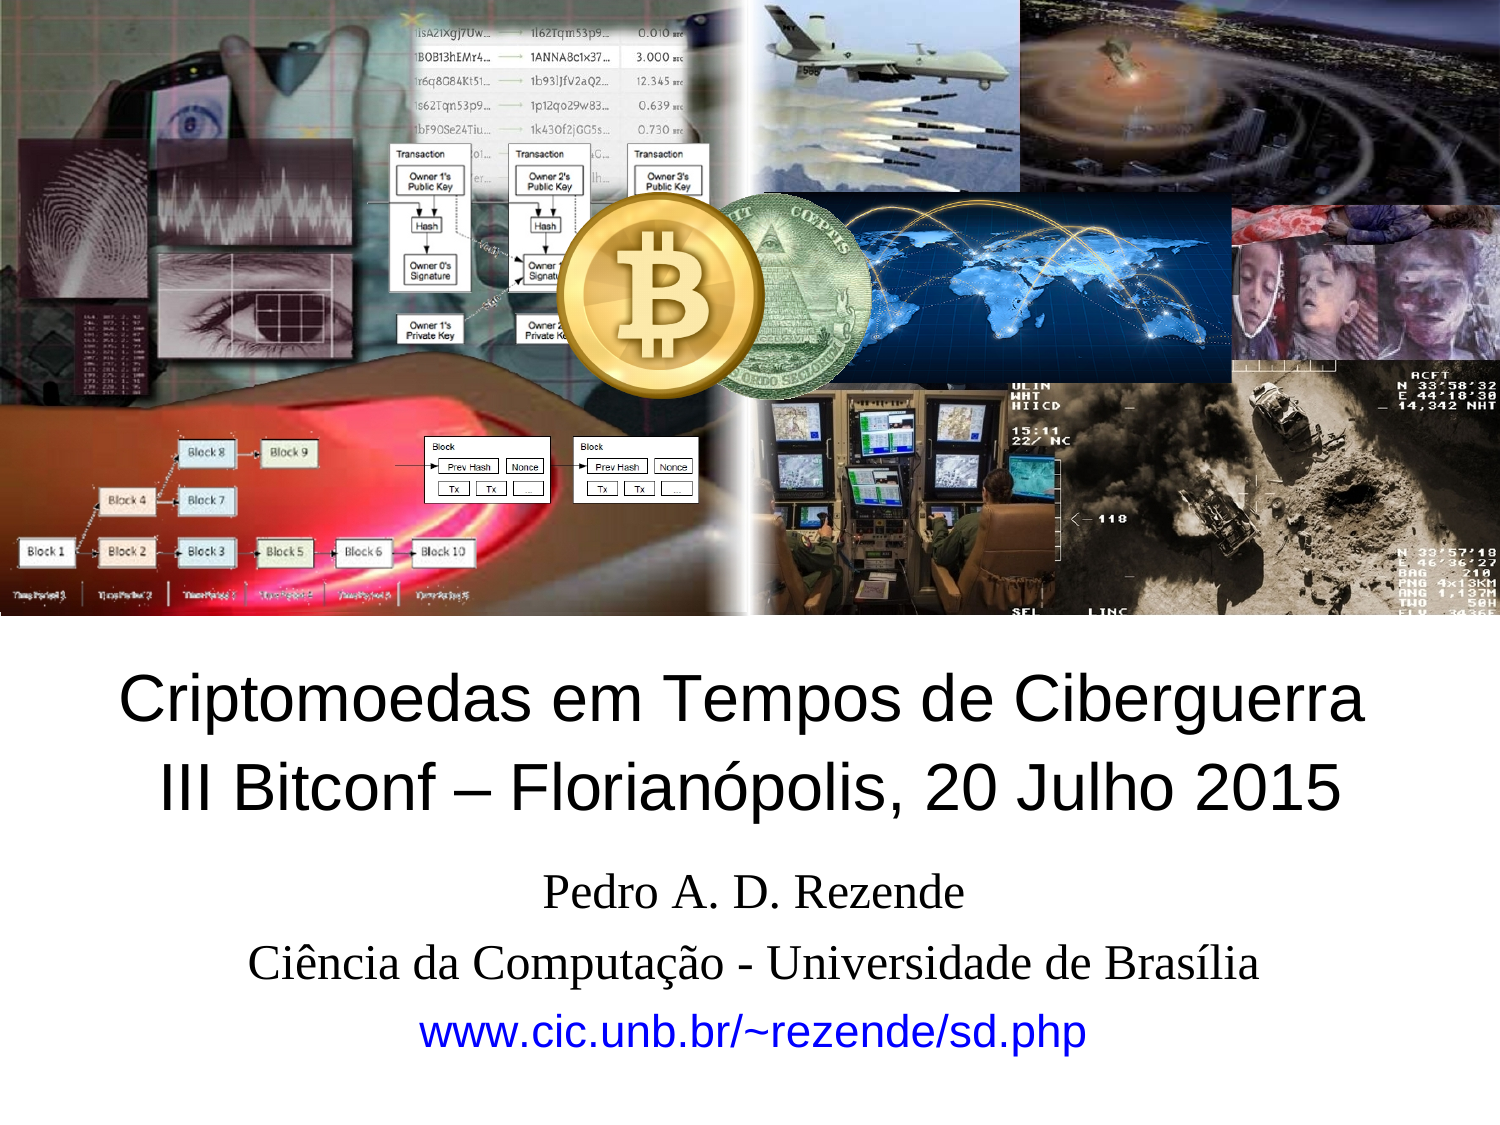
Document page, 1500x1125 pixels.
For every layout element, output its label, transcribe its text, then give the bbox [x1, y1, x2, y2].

title Criptomoedas em Tempos de Ciberguerra III Bitconf – Florianópolis, 20 Julho 2015 [49, 348, 1453, 868]
subtitle Pedro A. D. Rezende Ciência da Computação - Universidade de Brasília www.cic.unb.br/~rezende/sd.php [84, 868, 1349, 1080]
picture [0, 0, 1500, 617]
